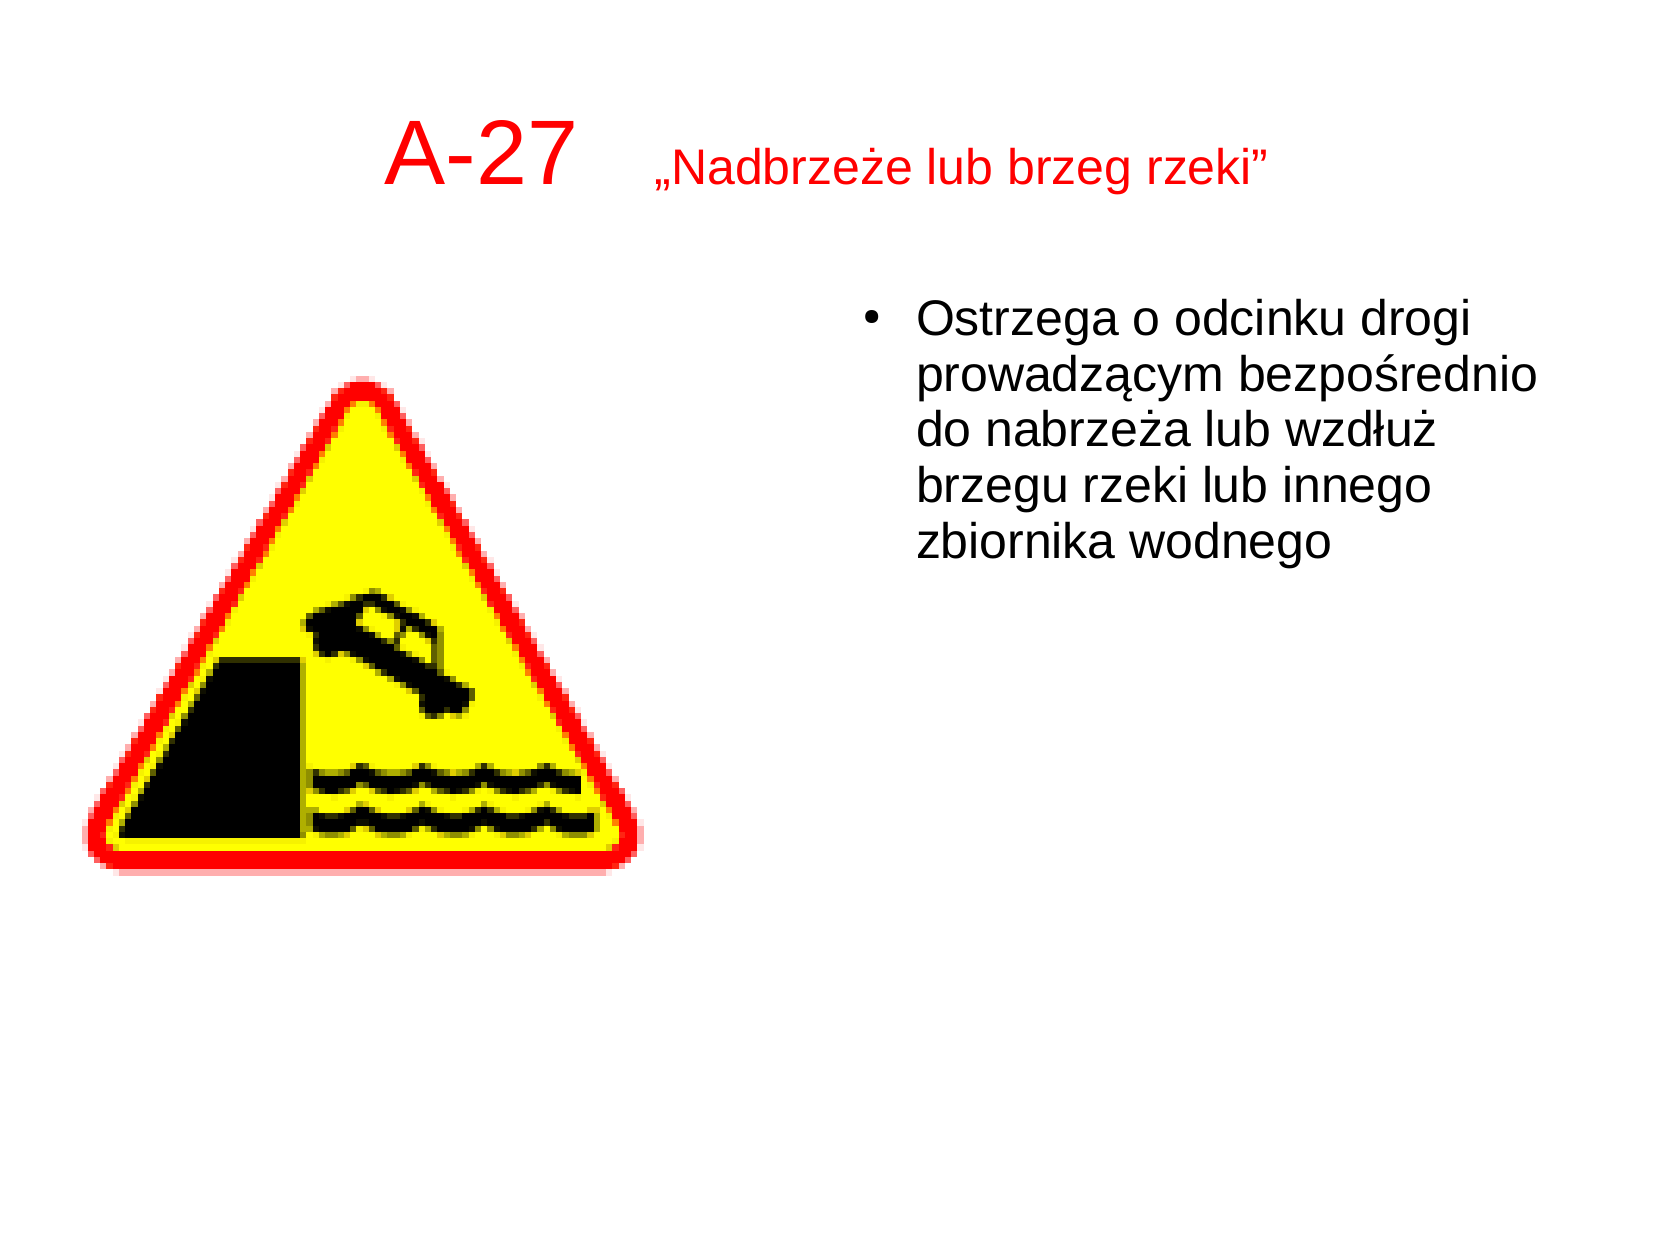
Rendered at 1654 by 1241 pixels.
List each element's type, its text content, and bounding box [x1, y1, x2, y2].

list Ostrzega o odcinku drogi prowadzącym bezpośrednio do nabrzeża lub wzdłuż brzegu rzeki lub innego zbiornika wodnego [845, 290, 1572, 1094]
picture [82, 376, 644, 876]
title A-27 „Nadbrzeże lub brzeg rzeki” [82, 56, 1571, 250]
